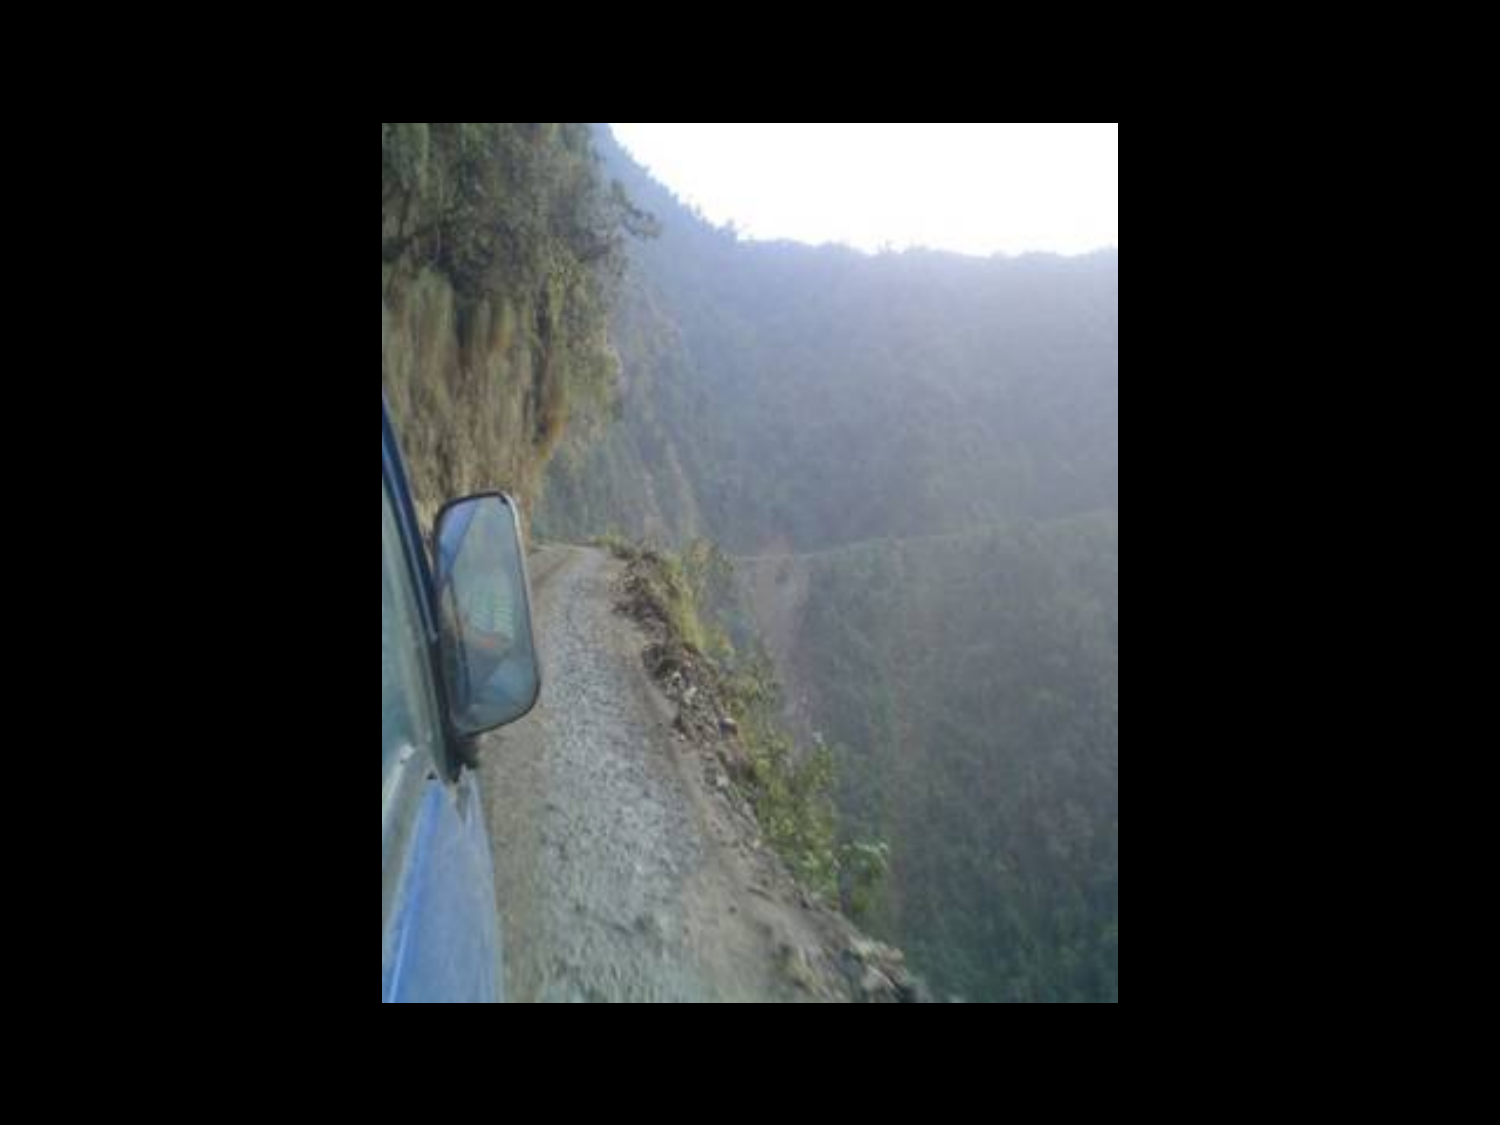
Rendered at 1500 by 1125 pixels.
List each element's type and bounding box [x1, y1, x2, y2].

picture [382, 123, 1118, 1003]
